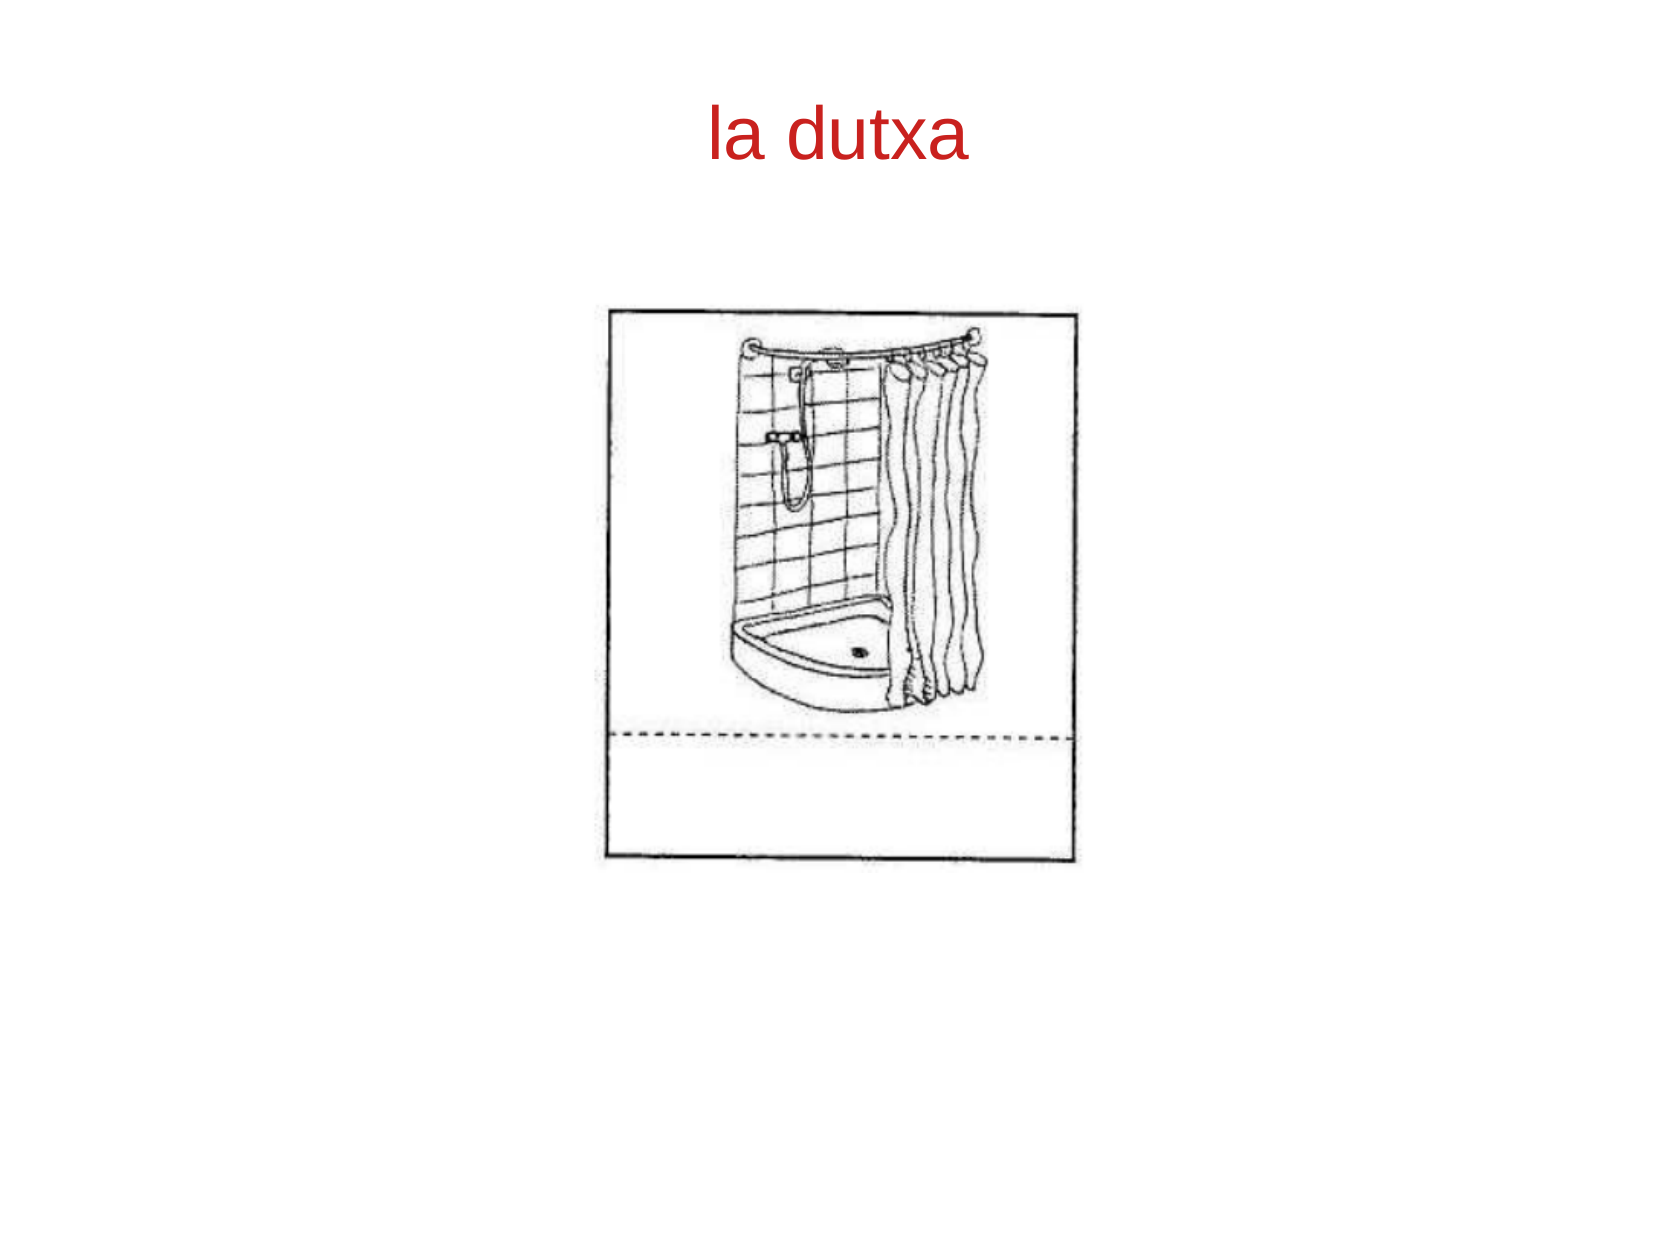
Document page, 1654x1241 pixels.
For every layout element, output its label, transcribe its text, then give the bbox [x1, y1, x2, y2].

picture [581, 291, 1094, 873]
text_box la dutxa [389, 59, 1288, 201]
